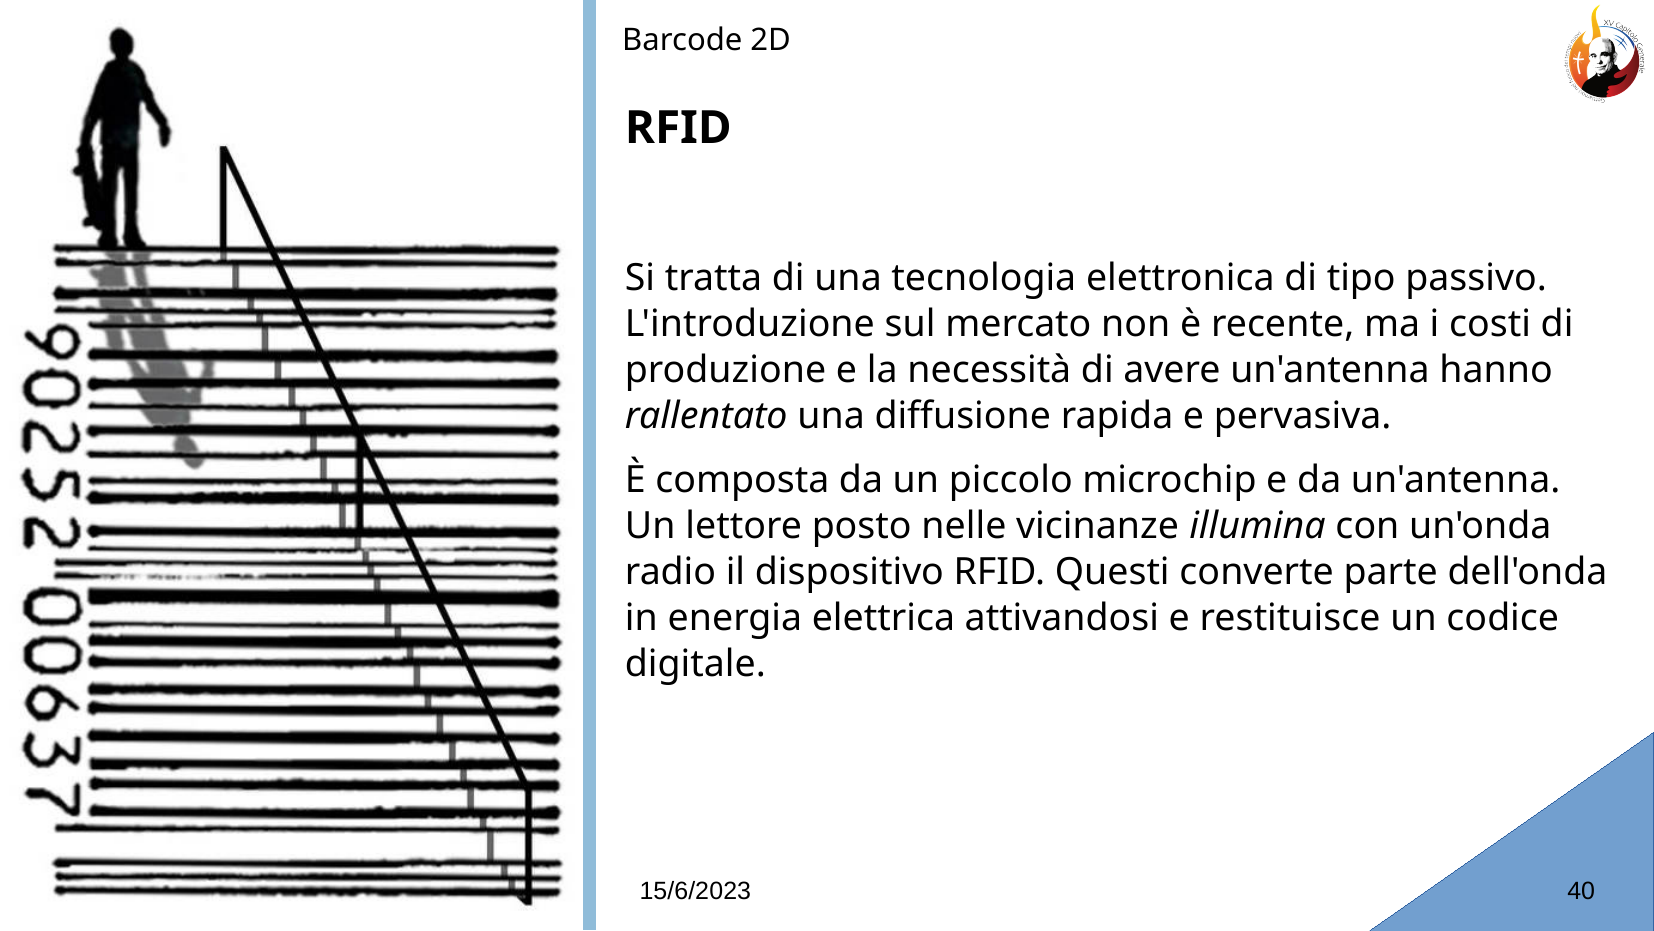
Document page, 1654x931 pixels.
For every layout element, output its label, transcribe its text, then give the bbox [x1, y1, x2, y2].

picture [1563, 4, 1646, 103]
picture [0, 0, 583, 931]
title RFID [624, 94, 1621, 208]
text_box Barcode 2D [607, 9, 1340, 63]
list Si tratta di una tecnologia elettronica di tipo passivo. L'introduzione sul mercato non è recente, ma i costi di produzione e la necessità di avere un'antenna hanno rallentato una diffusione rapida e pervasiva. È composta da un piccolo microchip e da un'antenna. Un lettore posto nelle vicinanze illumina con un'onda radio il dispositivo RFID. Questi converte parte dell'onda in energia elettrica attivandosi e restituisce un codice digitale. [624, 253, 1621, 771]
